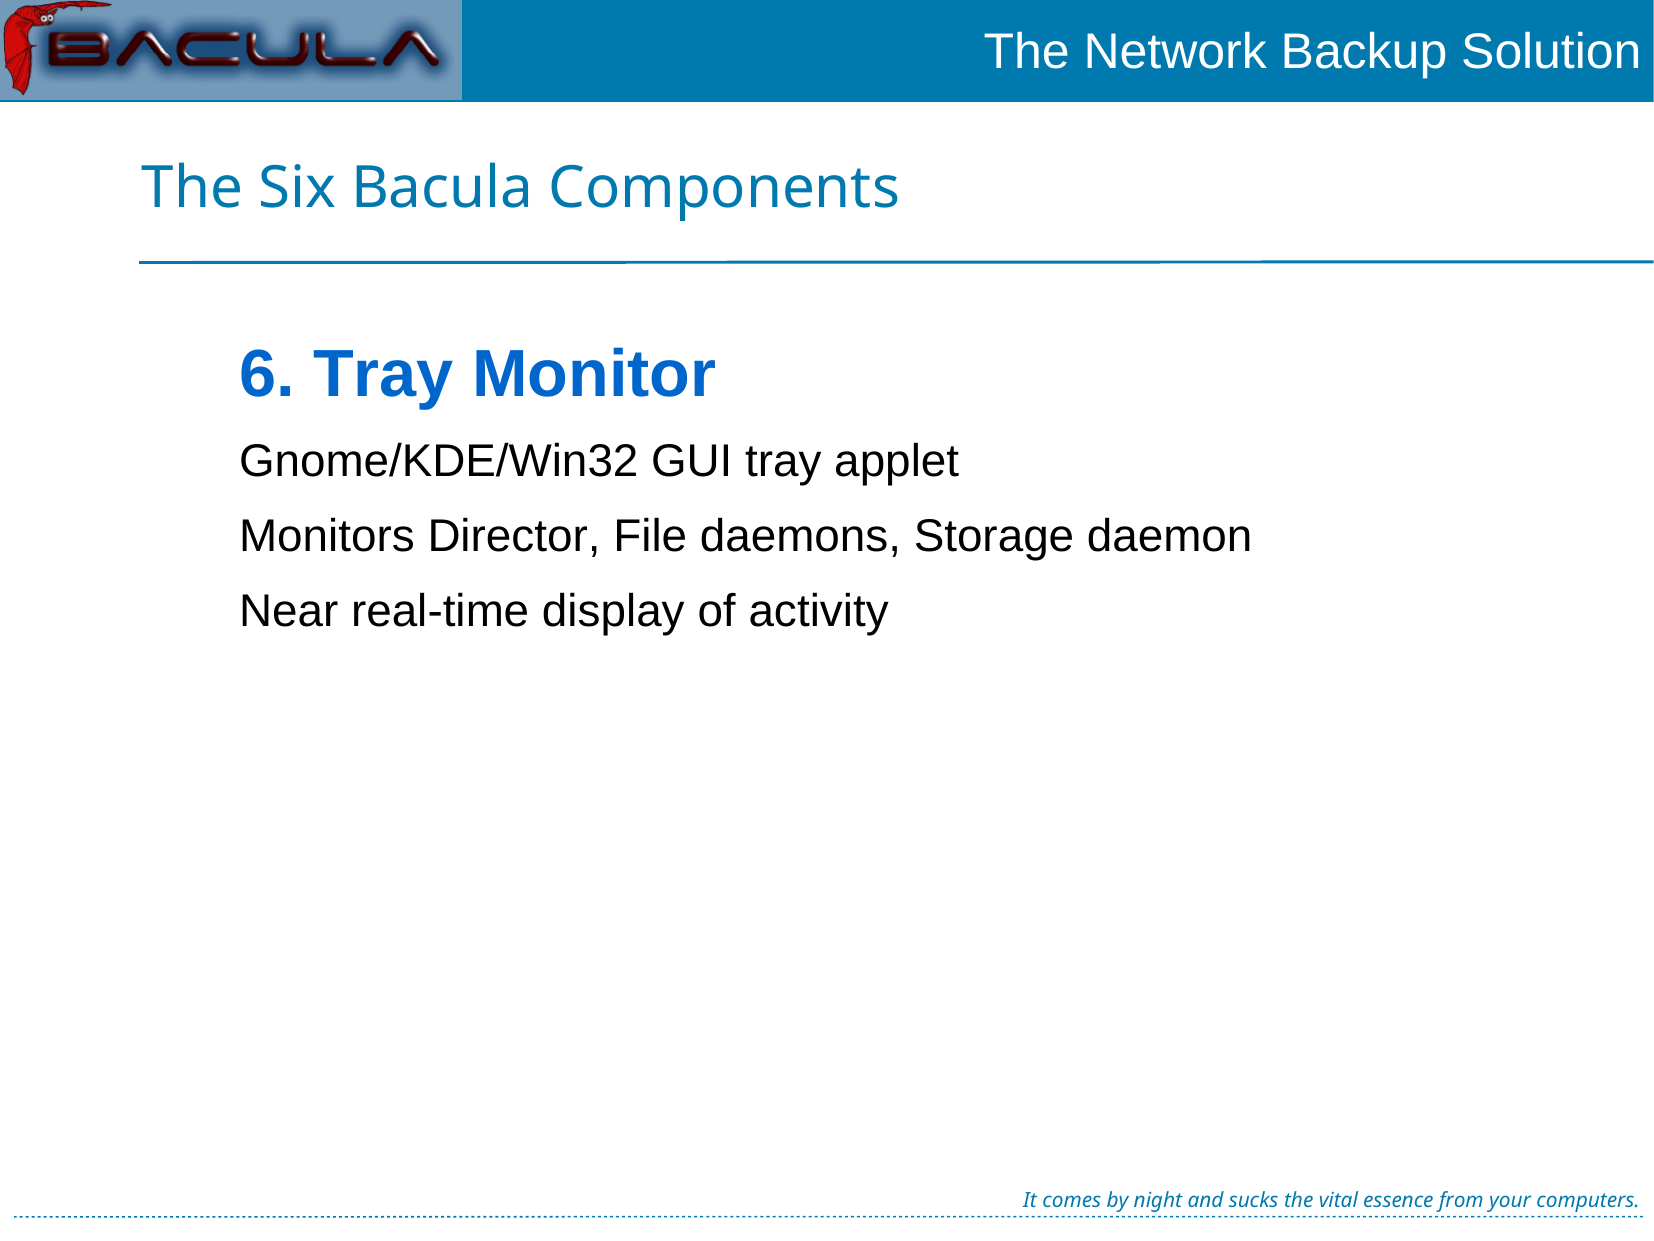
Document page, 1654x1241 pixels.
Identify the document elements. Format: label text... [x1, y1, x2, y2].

picture [0, 0, 461, 99]
title The Six Bacula Components [141, 112, 1501, 226]
list 6. Tray Monitor Gnome/KDE/Win32 GUI tray applet Monitors Director, File daemons, Storage daemon Near real-time display of activity [144, 336, 1538, 1088]
